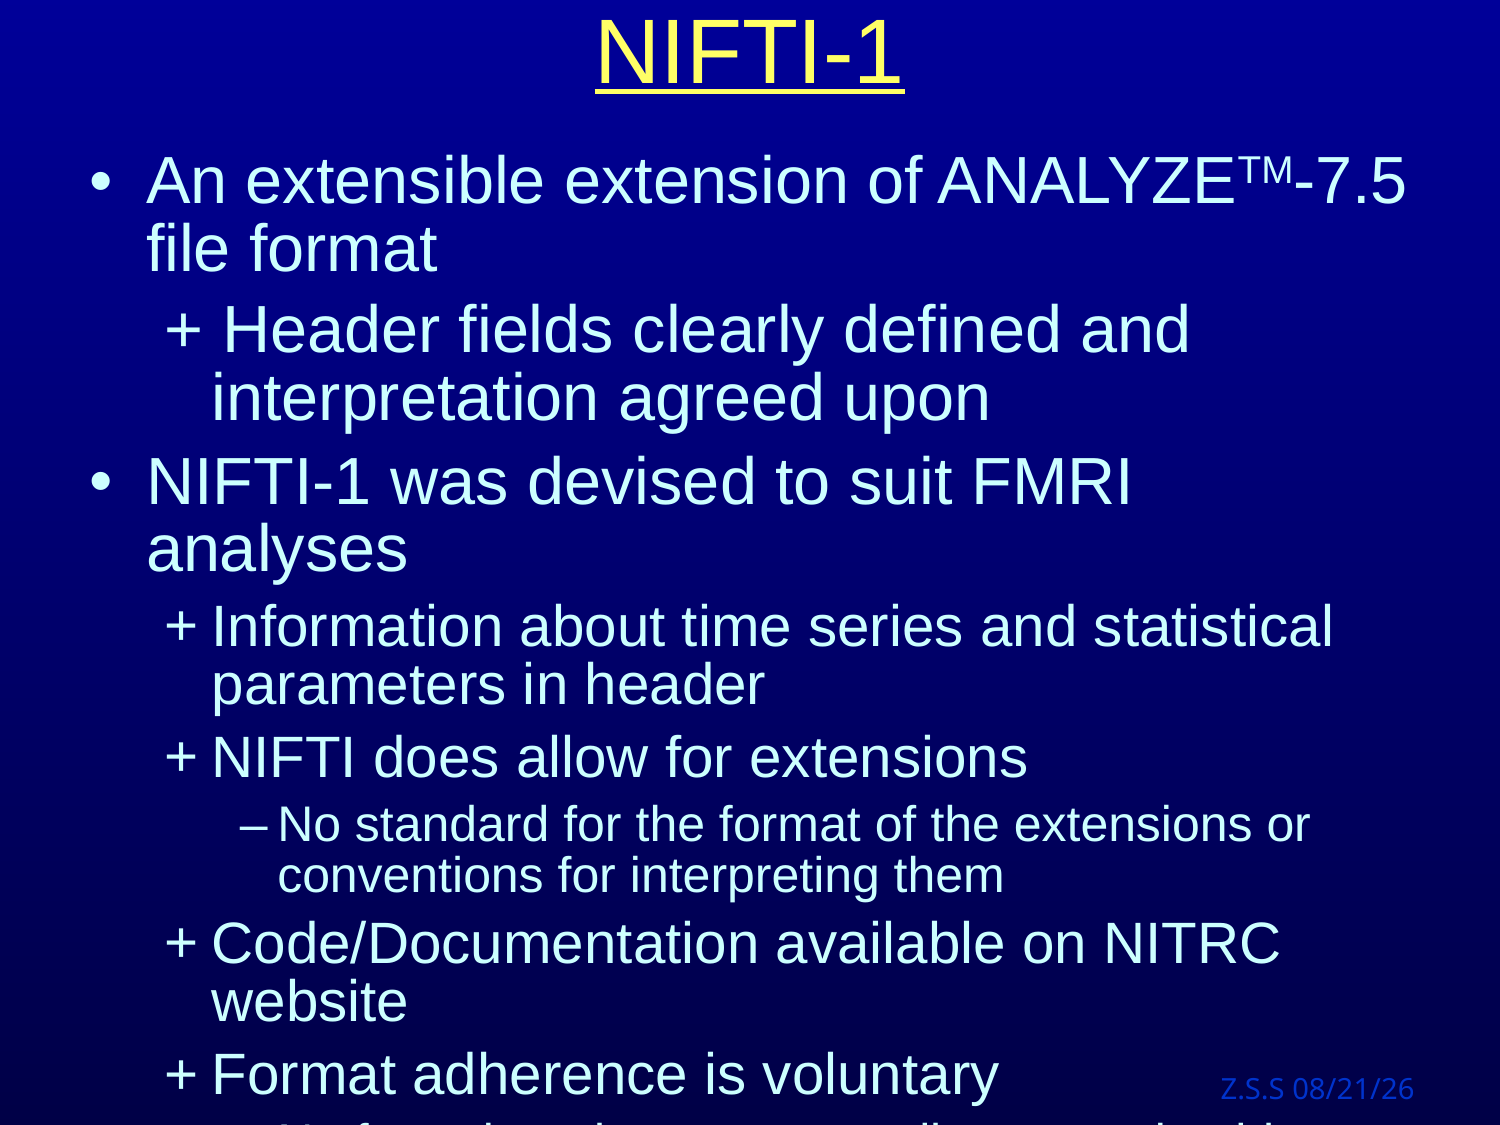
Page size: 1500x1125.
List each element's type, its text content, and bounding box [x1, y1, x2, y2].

title NIFTI-1 [75, 0, 1426, 137]
list An extensible extension of ANALYZETM-7.5 file format + Header fields clearly defined and interpretation agreed upon NIFTI-1 was devised to suit FMRI analyses Information about time series and statistical parameters in header NIFTI does allow for extensions No standard for the format of the extensions or conventions for interpreting them Code/Documentation available on NITRC website Format adherence is voluntary No formal mode to test compliance, assign blame No standard for other MRI data such as Diffusion/Tractography No continuing discussions Multiple groups currently supporting NIFTI-1 26 applications, according to the Internet Analysis Tools Registry + APIs available for C, MATLAB, Java, Python [75, 142, 1426, 1125]
